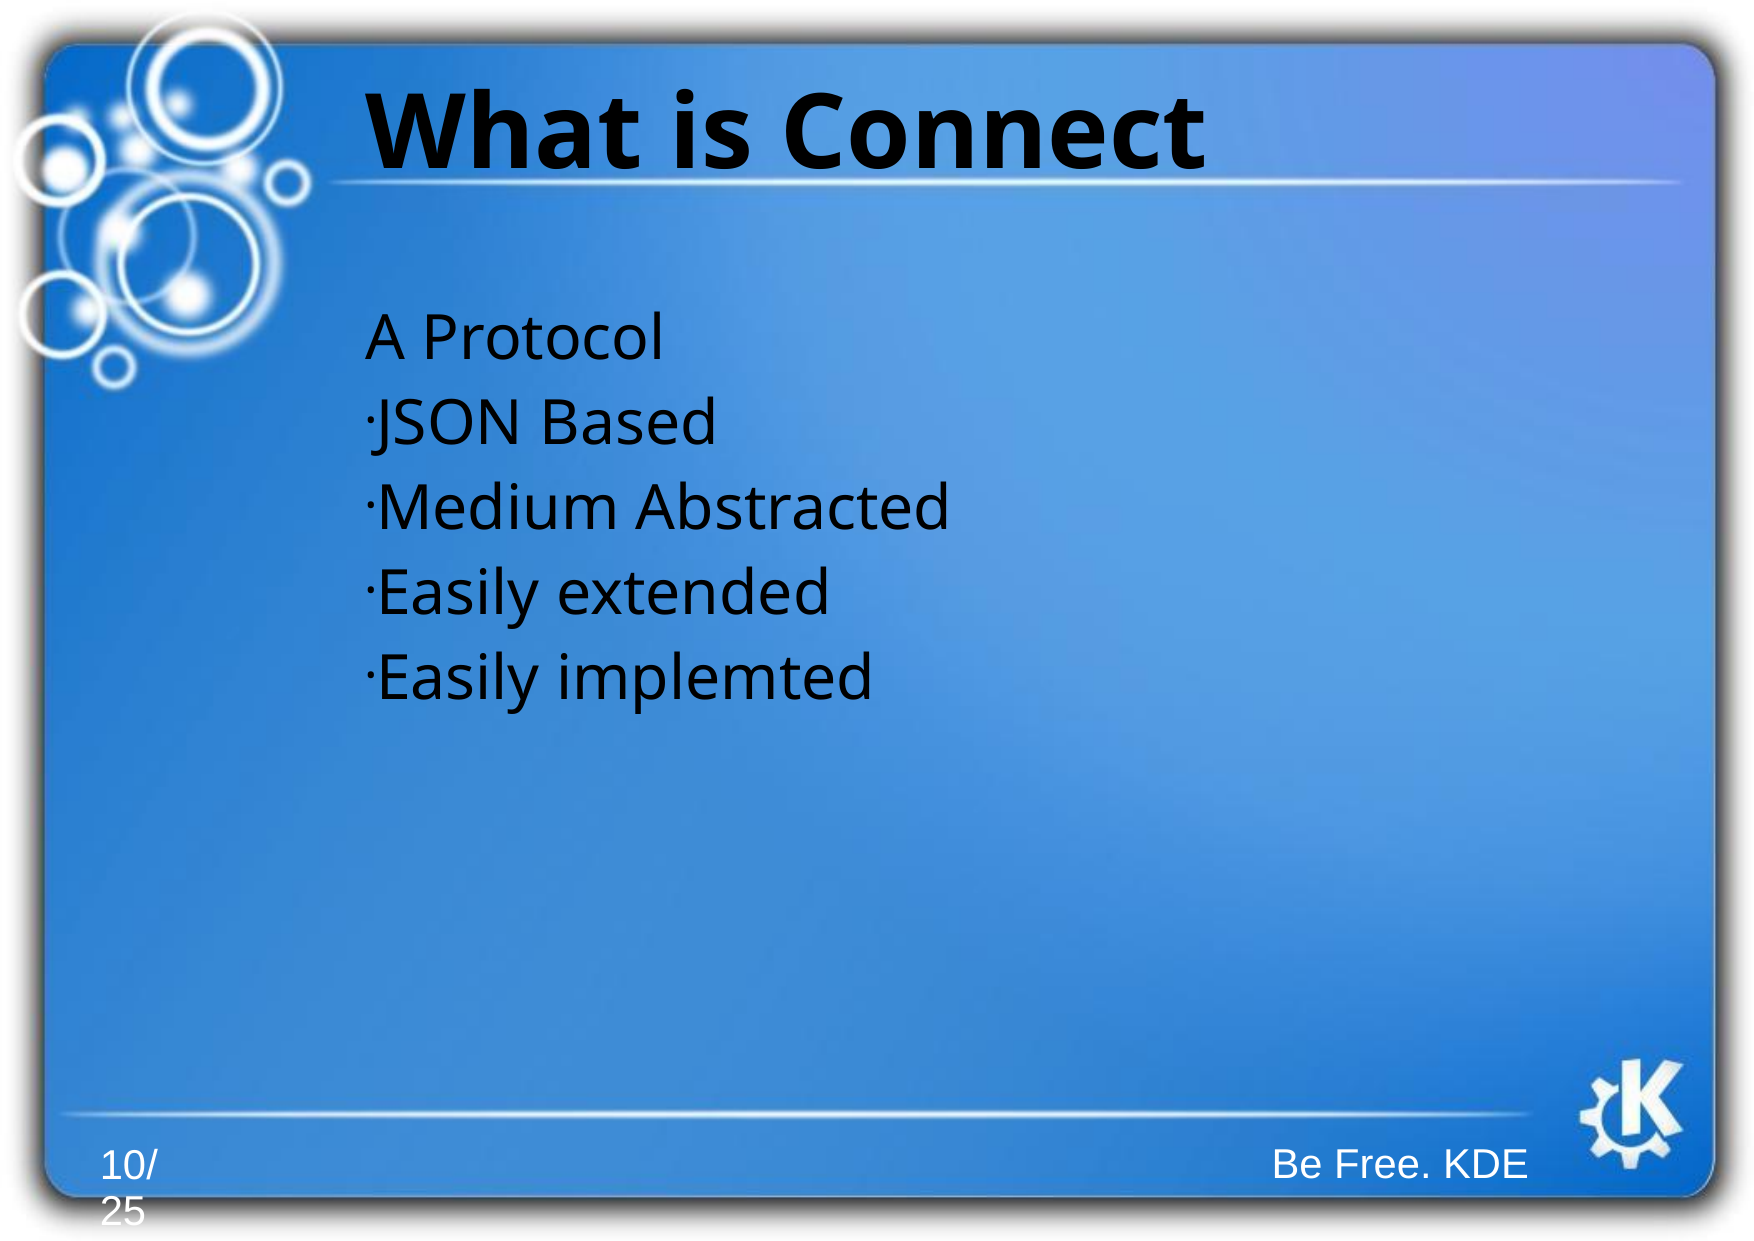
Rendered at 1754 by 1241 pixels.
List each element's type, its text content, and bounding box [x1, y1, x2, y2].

picture [0, 0, 1754, 1241]
title What is Connect [350, 49, 1649, 174]
list A Protocol JSON Based Medium Abstracted Easily extended Easily implemted [350, 285, 1667, 975]
